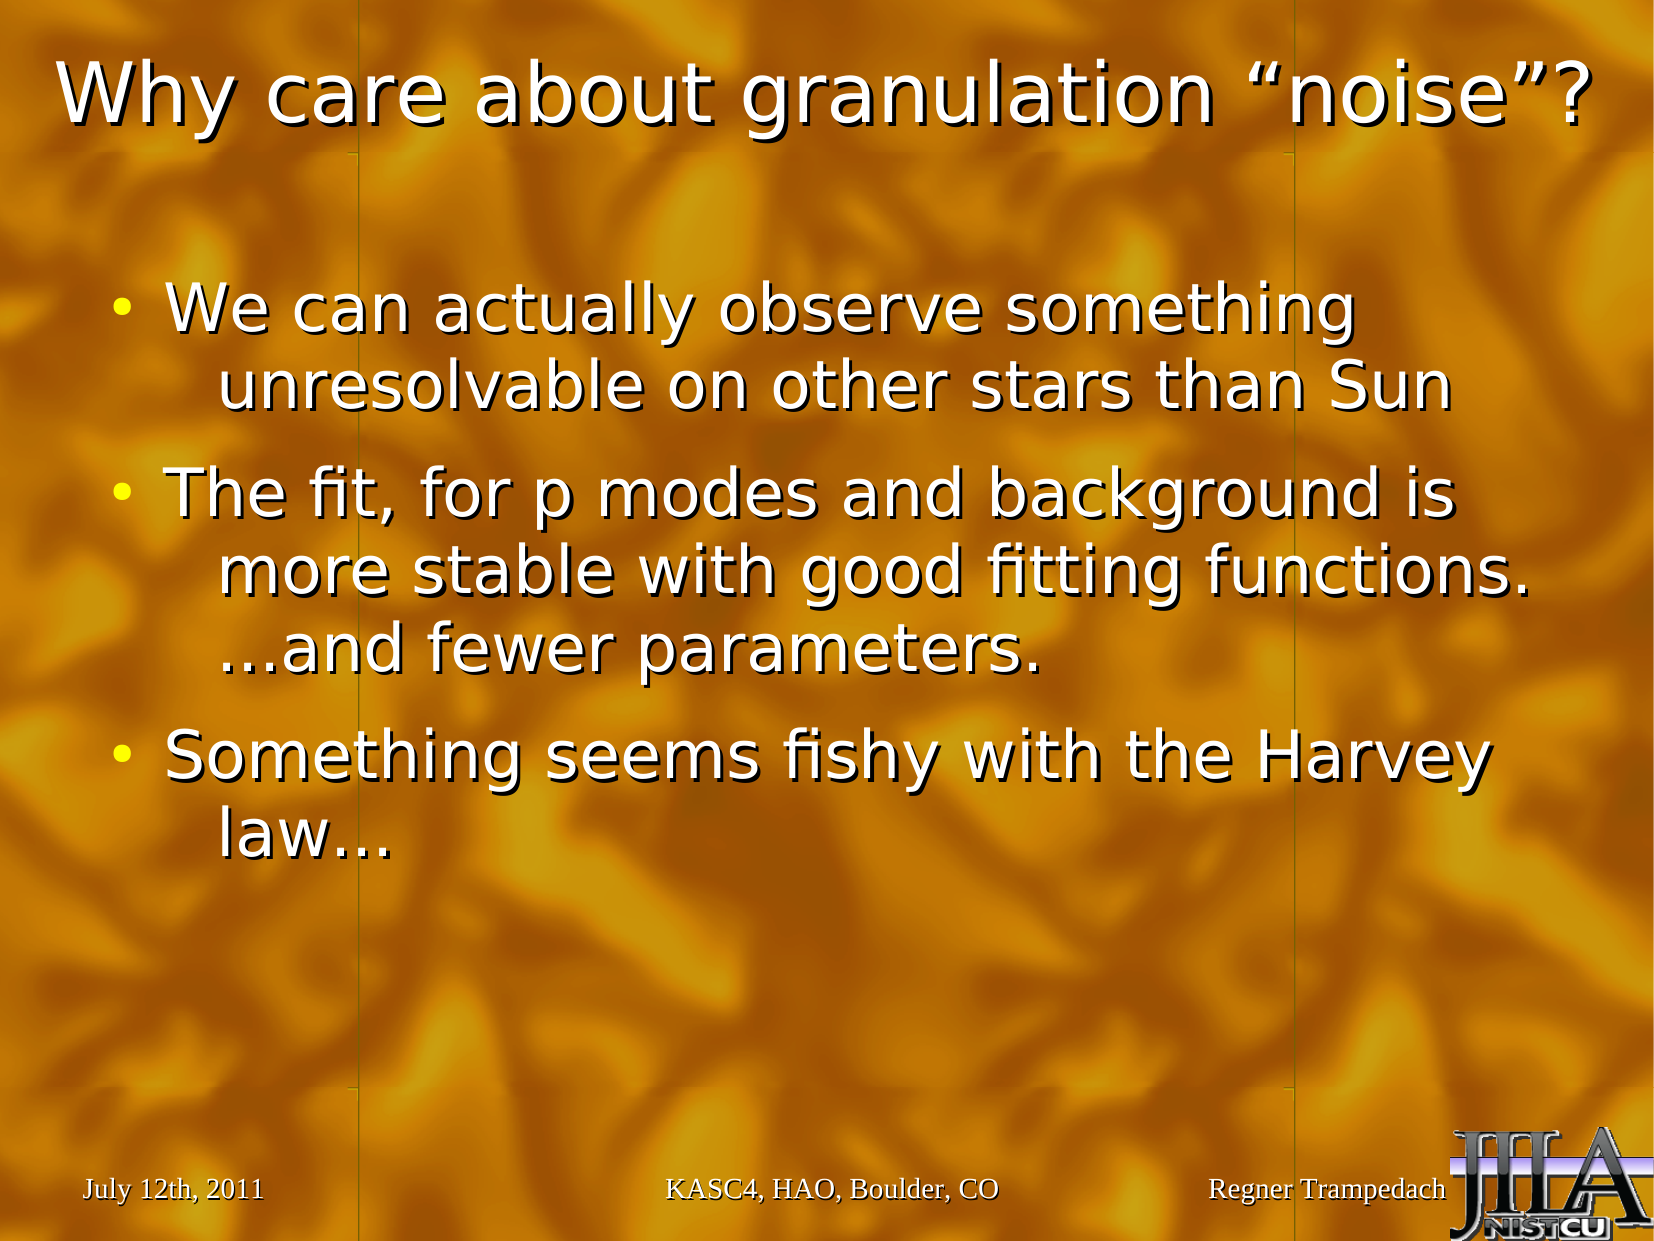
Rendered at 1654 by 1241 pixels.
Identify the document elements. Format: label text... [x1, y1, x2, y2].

title Why care about granulation “noise”? [37, 37, 1613, 151]
list We can actually observe something unresolvable on other stars than Sun The fit, for p modes and background is more stable with good fitting functions. ...and fewer parameters. Something seems fishy with the Harvey law... [75, 268, 1564, 1088]
picture [0, 0, 1654, 1241]
